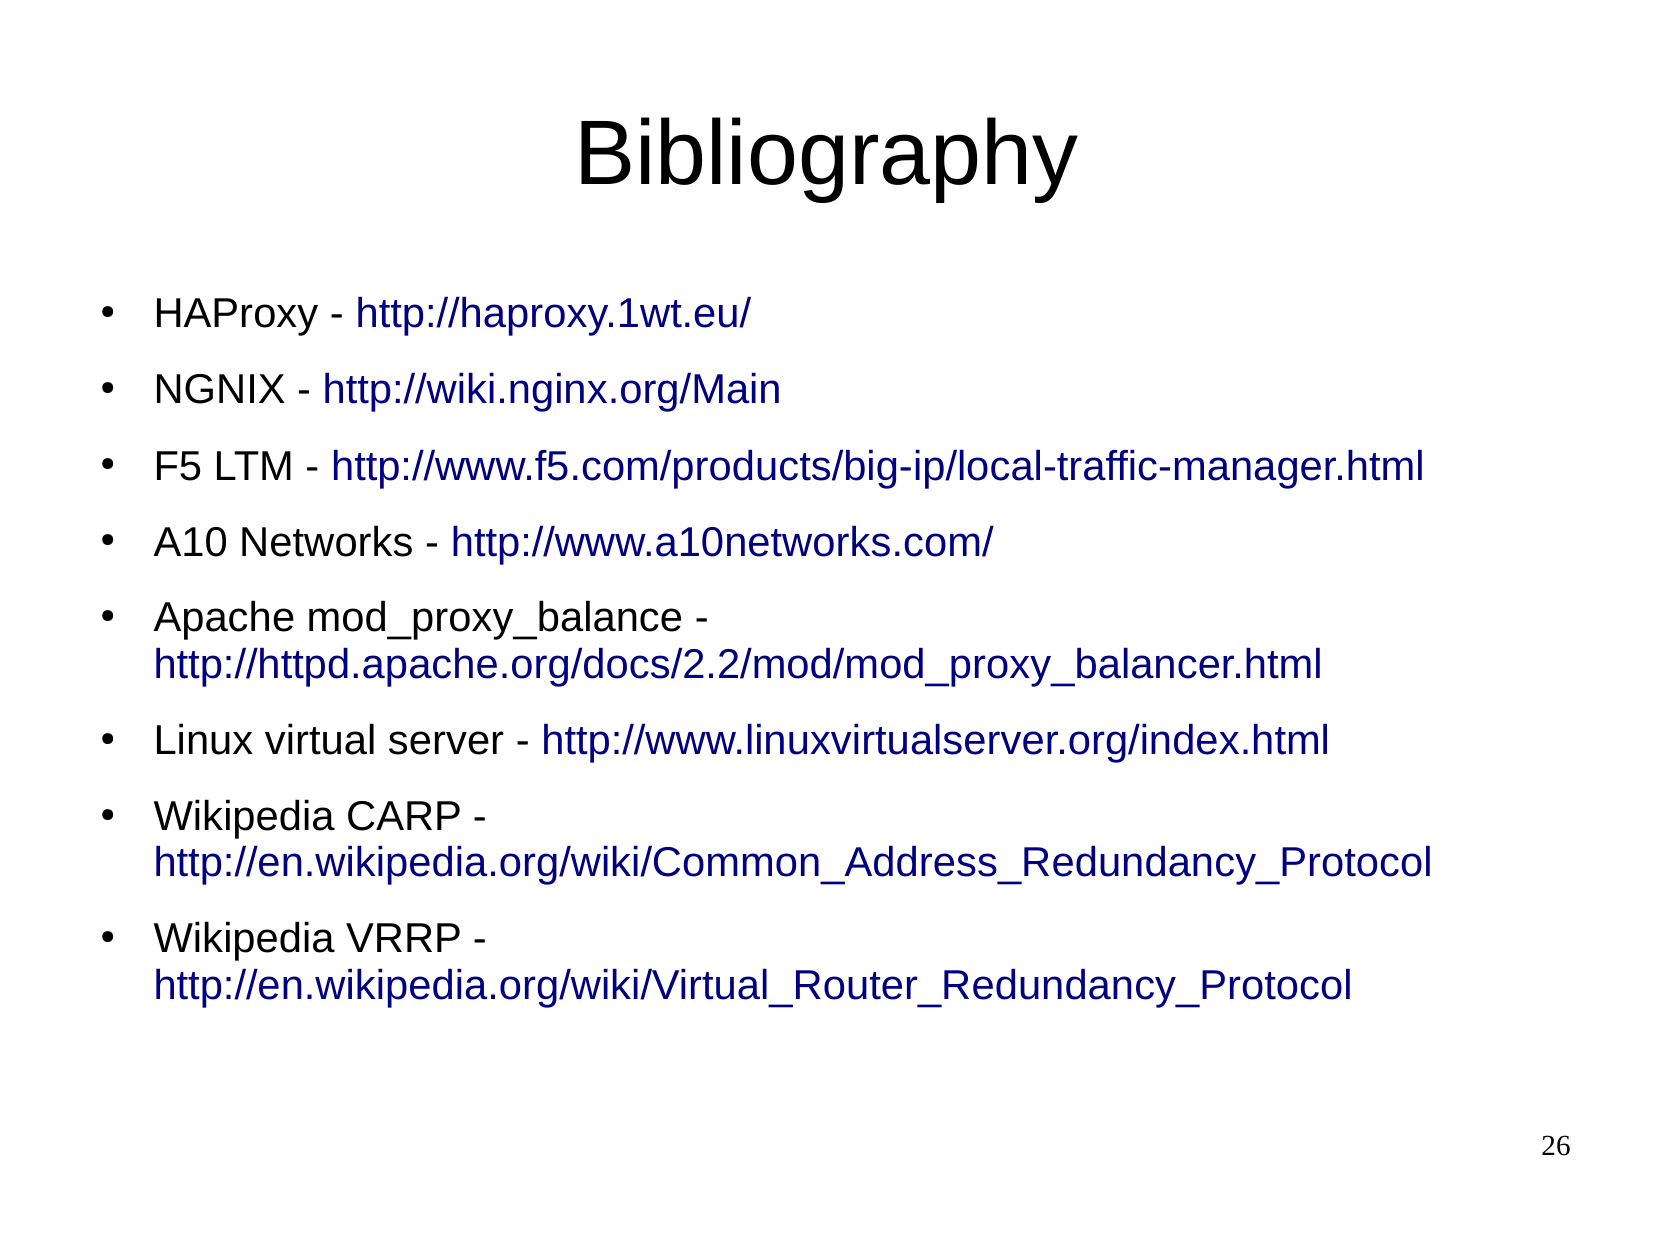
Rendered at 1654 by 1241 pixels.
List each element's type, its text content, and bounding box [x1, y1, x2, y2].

list HAProxy - http://haproxy.1wt.eu/ NGNIX - http://wiki.nginx.org/Main F5 LTM - http://www.f5.com/products/big-ip/local-traffic-manager.html A10 Networks - http://www.a10networks.com/ Apache mod_proxy_balance - http://httpd.apache.org/docs/2.2/mod/mod_proxy_balancer.html Linux virtual server - http://www.linuxvirtualserver.org/index.html Wikipedia CARP - http://en.wikipedia.org/wiki/Common_Address_Redundancy_Protocol Wikipedia VRRP - http://en.wikipedia.org/wiki/Virtual_Router_Redundancy_Protocol [82, 290, 1571, 1109]
title Bibliography [82, 49, 1571, 257]
